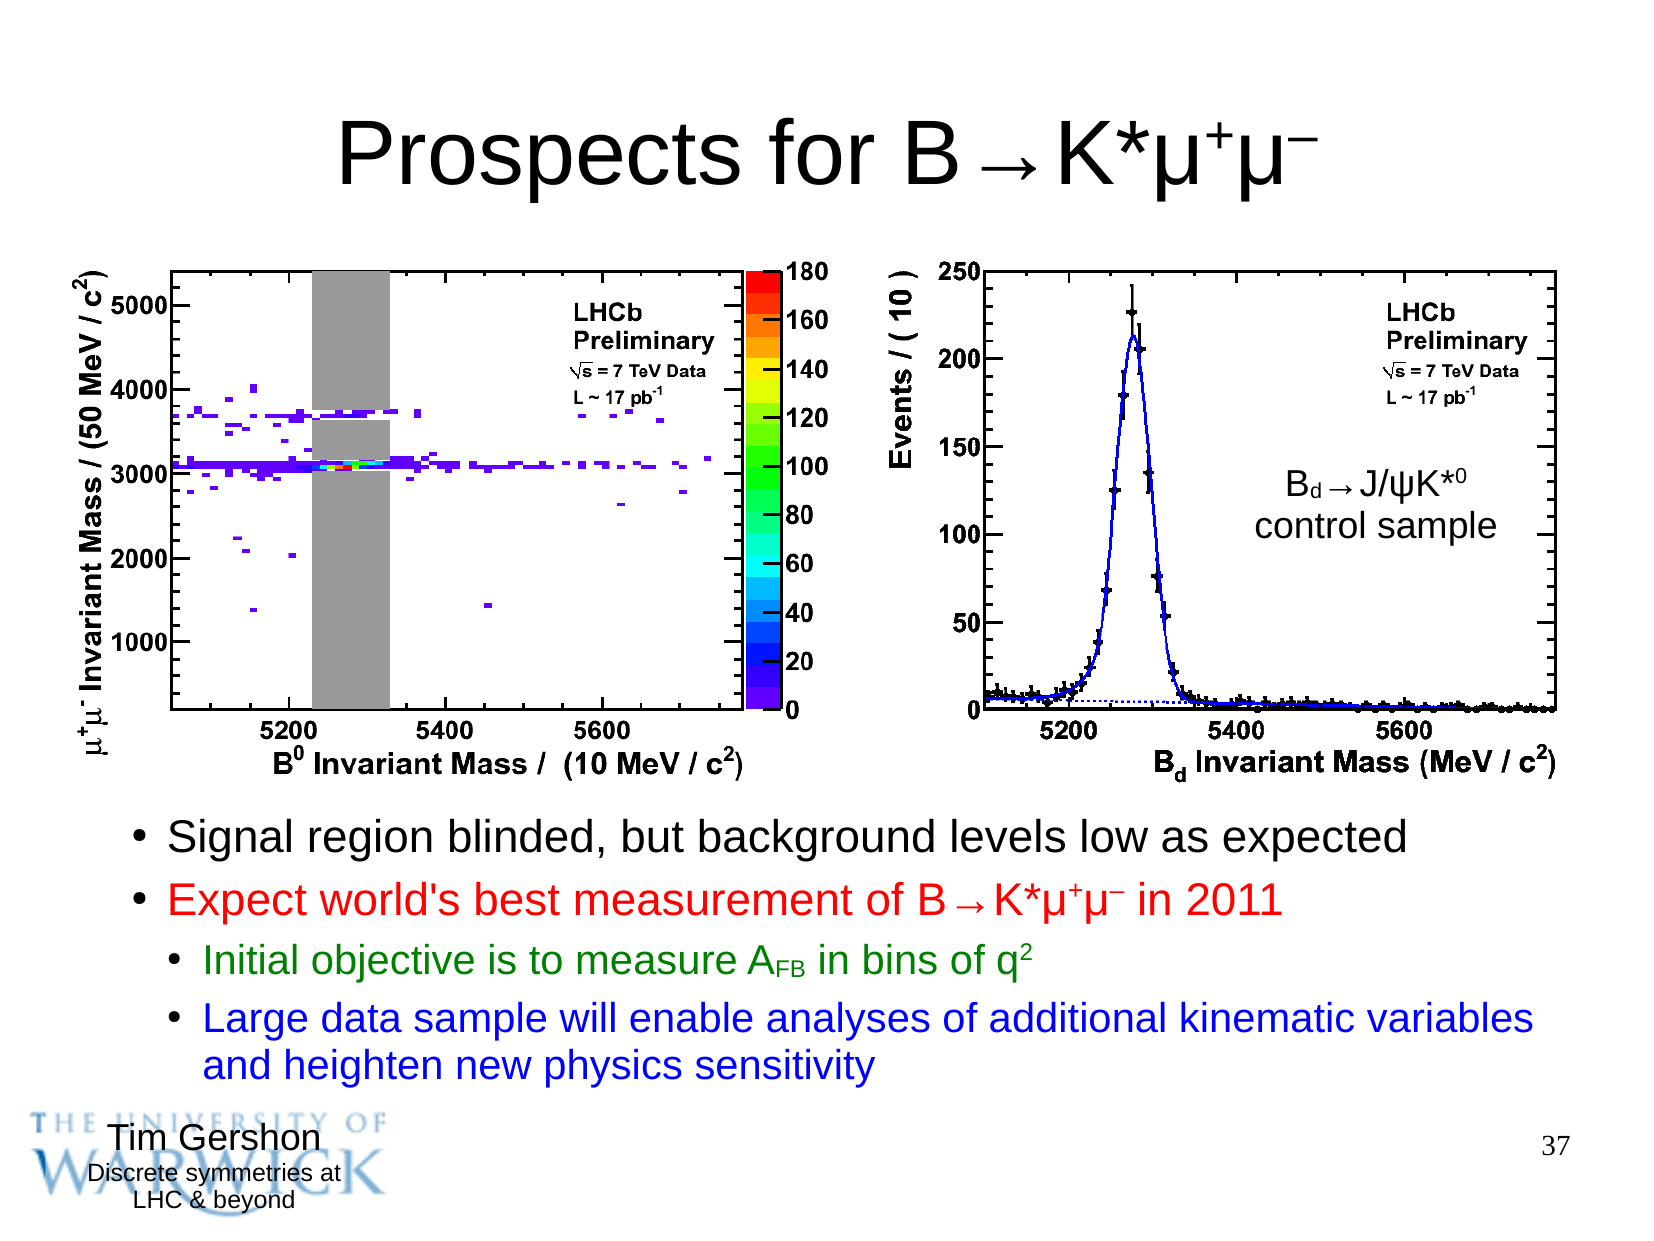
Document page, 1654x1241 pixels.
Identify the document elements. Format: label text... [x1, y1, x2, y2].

text_box Bd→J/ψK*0 control sample [1228, 454, 1524, 568]
title Prospects for B→K*μ+μ– [82, 49, 1571, 257]
text_box Tim Gershon Discrete symmetries at LHC & beyond [45, 1108, 383, 1222]
text_box Signal region blinded, but background levels low as expected Expect world's best measurement of B→K*μ+μ– in 2011 Initial objective is to measure AFB in bins of q2 Large data sample will enable analyses of additional kinematic variables and heighten new physics sensitivity [81, 803, 1573, 1113]
picture [876, 243, 1648, 798]
picture [63, 243, 835, 798]
picture [19, 1106, 406, 1232]
